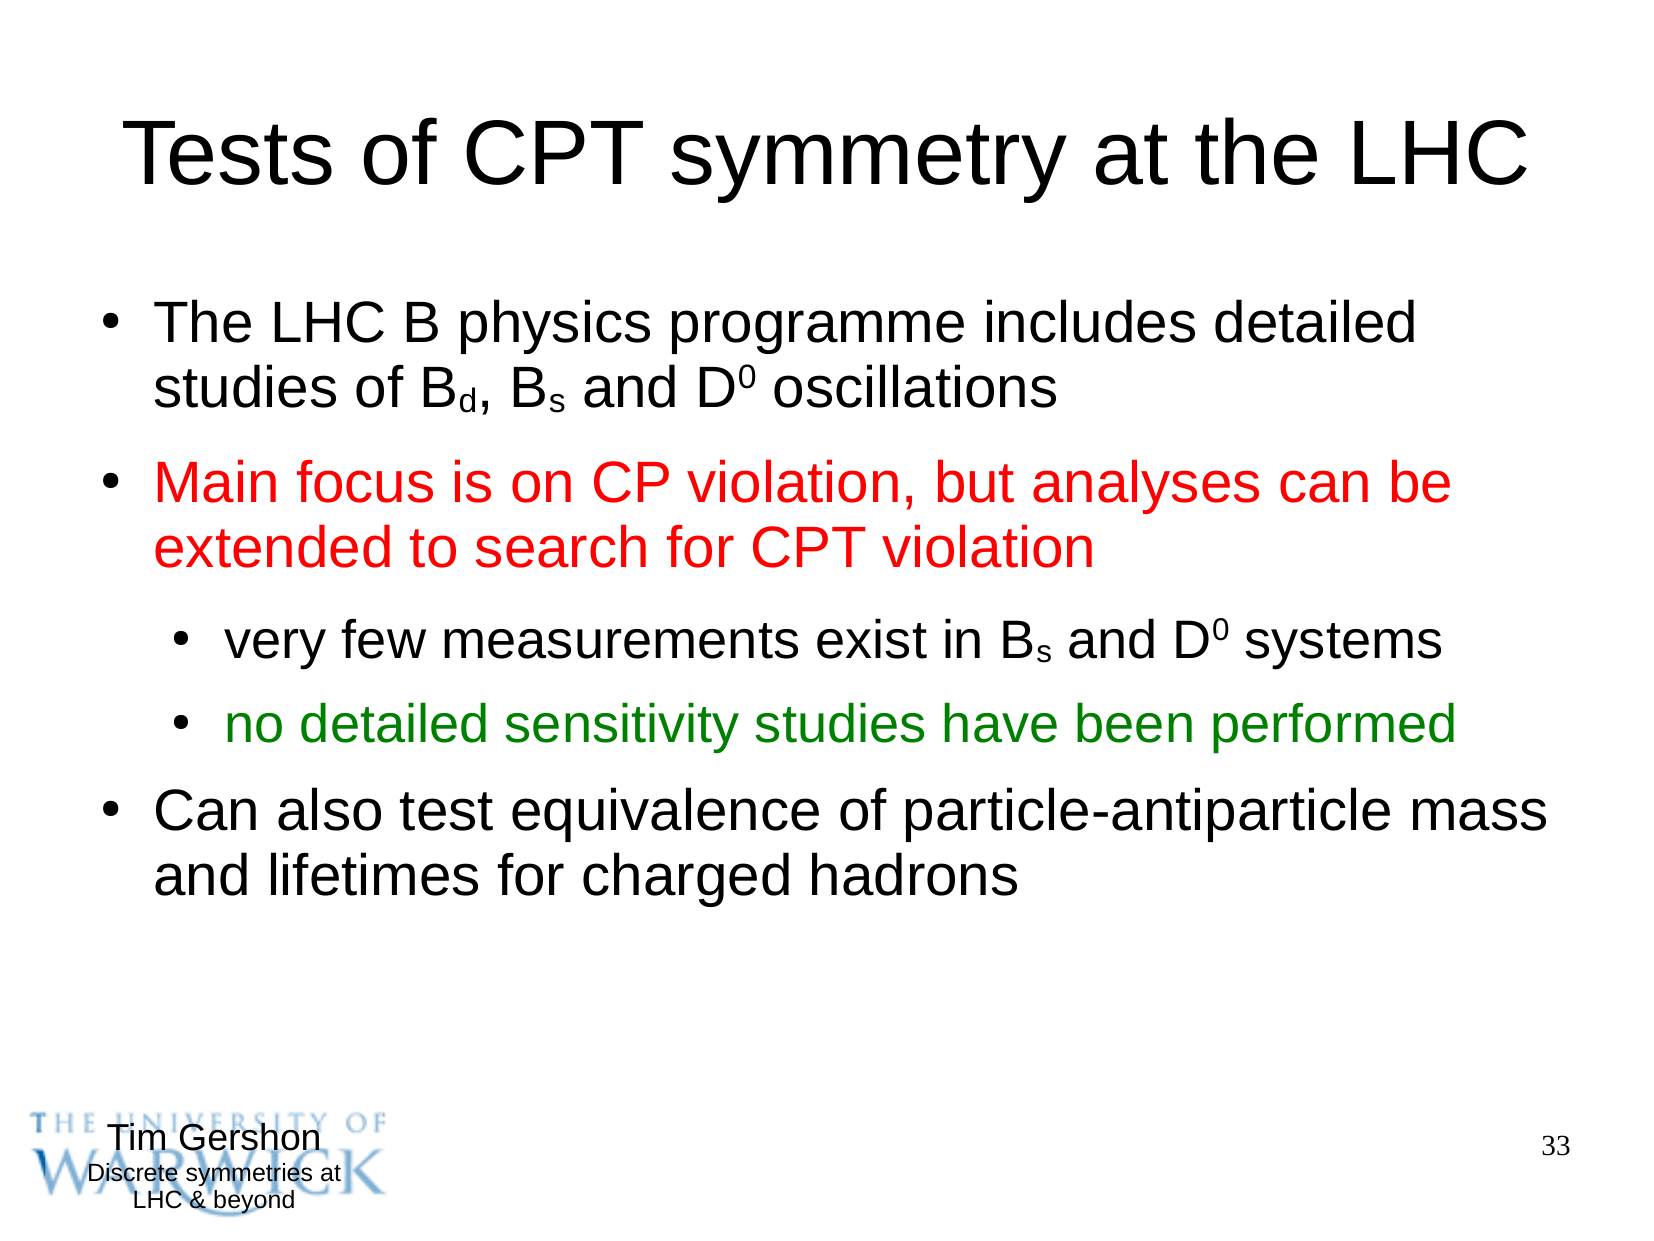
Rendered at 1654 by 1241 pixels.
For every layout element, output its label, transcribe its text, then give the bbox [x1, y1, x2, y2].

list The LHC B physics programme includes detailed studies of Bd, Bs and D0 oscillations Main focus is on CP violation, but analyses can be extended to search for CPT violation very few measurements exist in Bs and D0 systems no detailed sensitivity studies have been performed Can also test equivalence of particle-antiparticle mass and lifetimes for charged hadrons [82, 290, 1571, 1109]
title Tests of CPT symmetry at the LHC [82, 49, 1571, 257]
text_box Tim Gershon Discrete symmetries at LHC & beyond [45, 1108, 383, 1222]
picture [19, 1106, 406, 1232]
